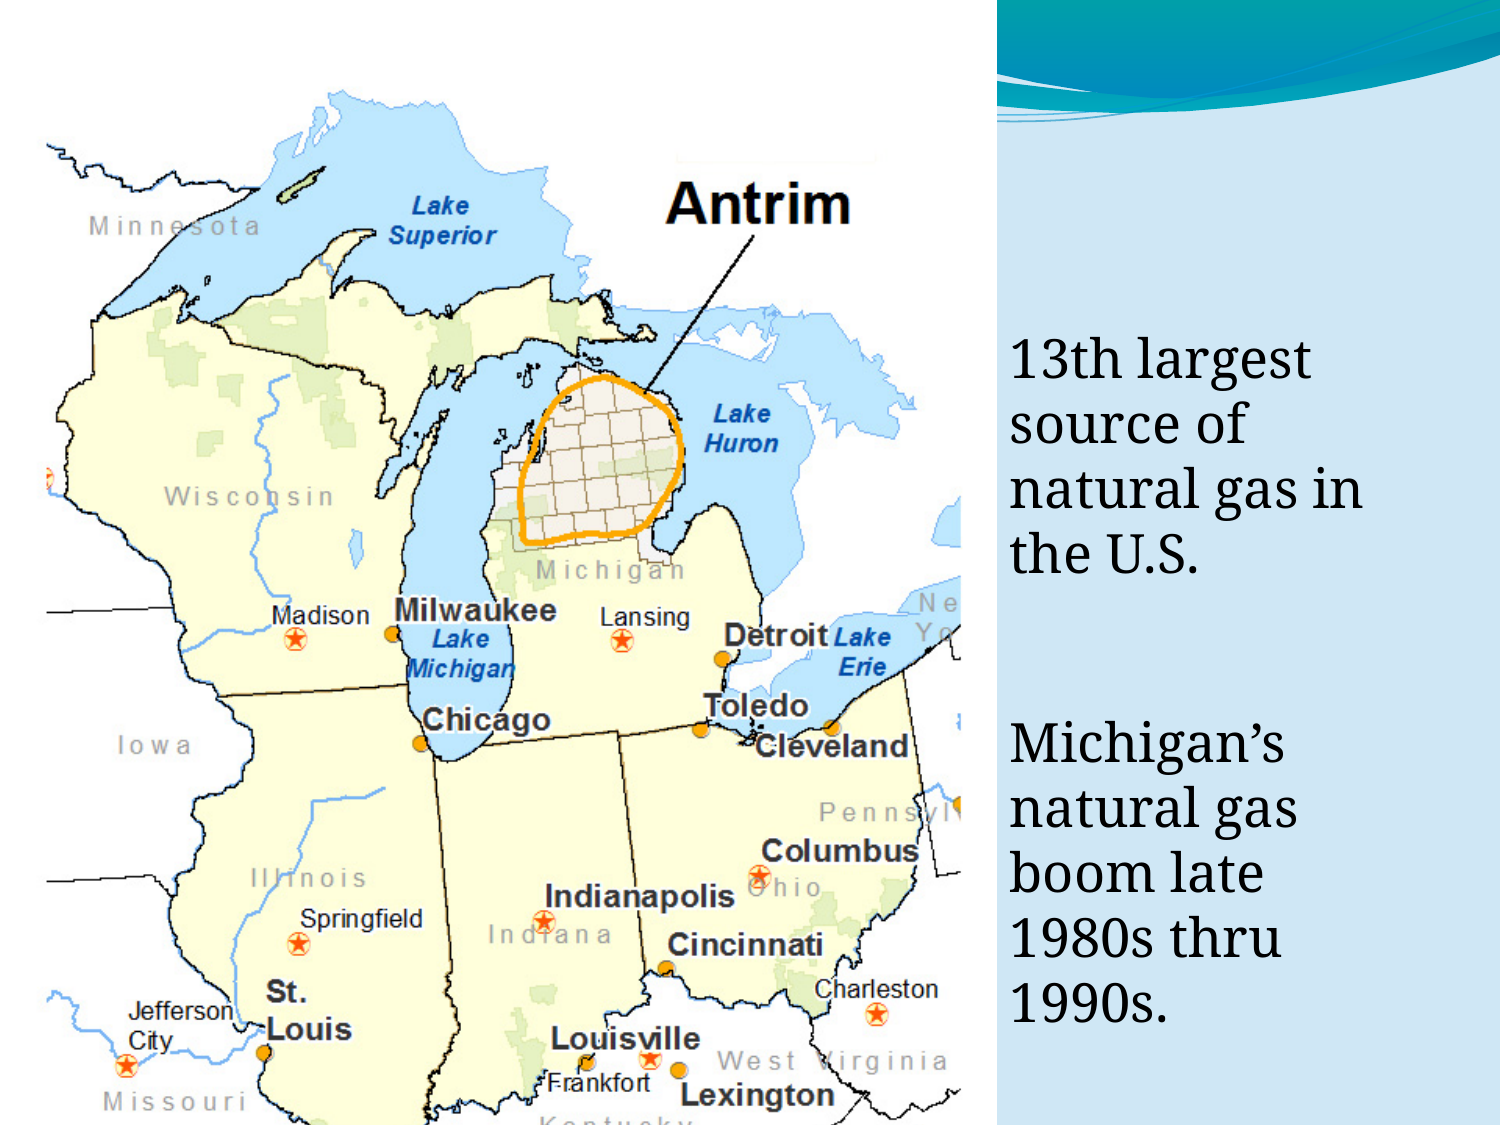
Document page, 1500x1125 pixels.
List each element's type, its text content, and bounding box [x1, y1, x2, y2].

picture [0, 0, 997, 1125]
title [997, 115, 1425, 303]
list 13th largest source of natural gas in the U.S. Michigan’s natural gas boom late 1980s thru 1990s. [997, 317, 1425, 1038]
